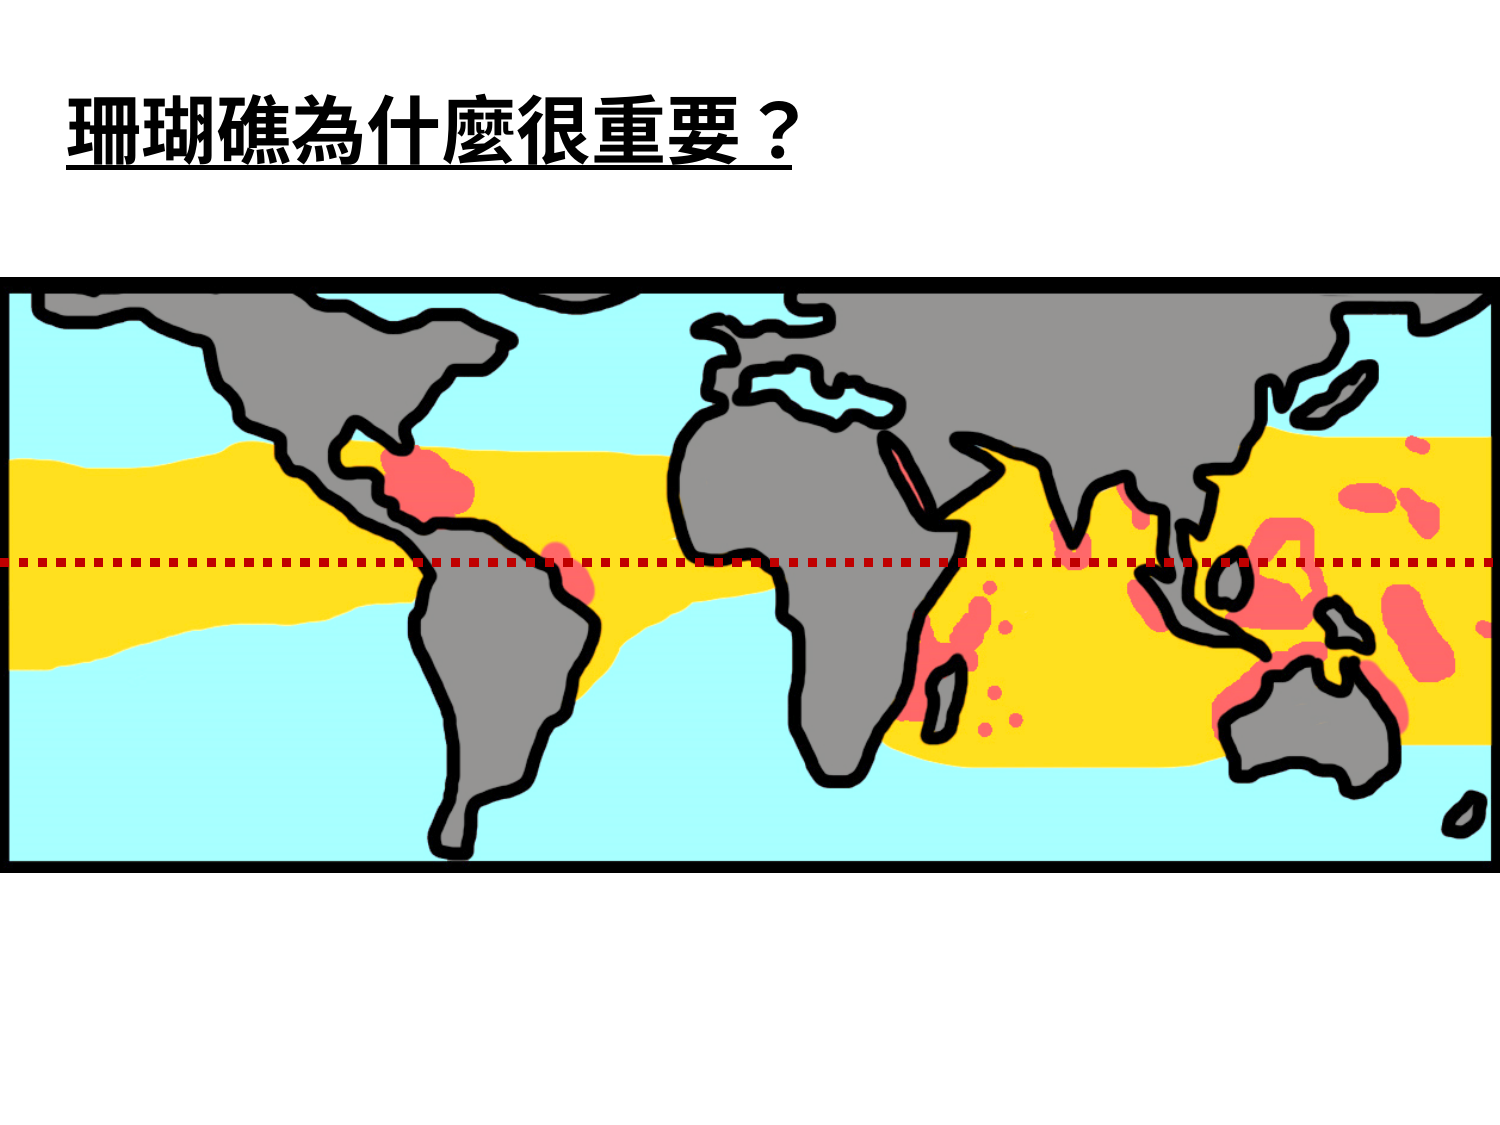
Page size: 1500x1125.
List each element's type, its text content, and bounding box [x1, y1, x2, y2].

picture [0, 277, 1500, 873]
title 珊瑚礁為什麼很重要？ [51, 77, 807, 193]
